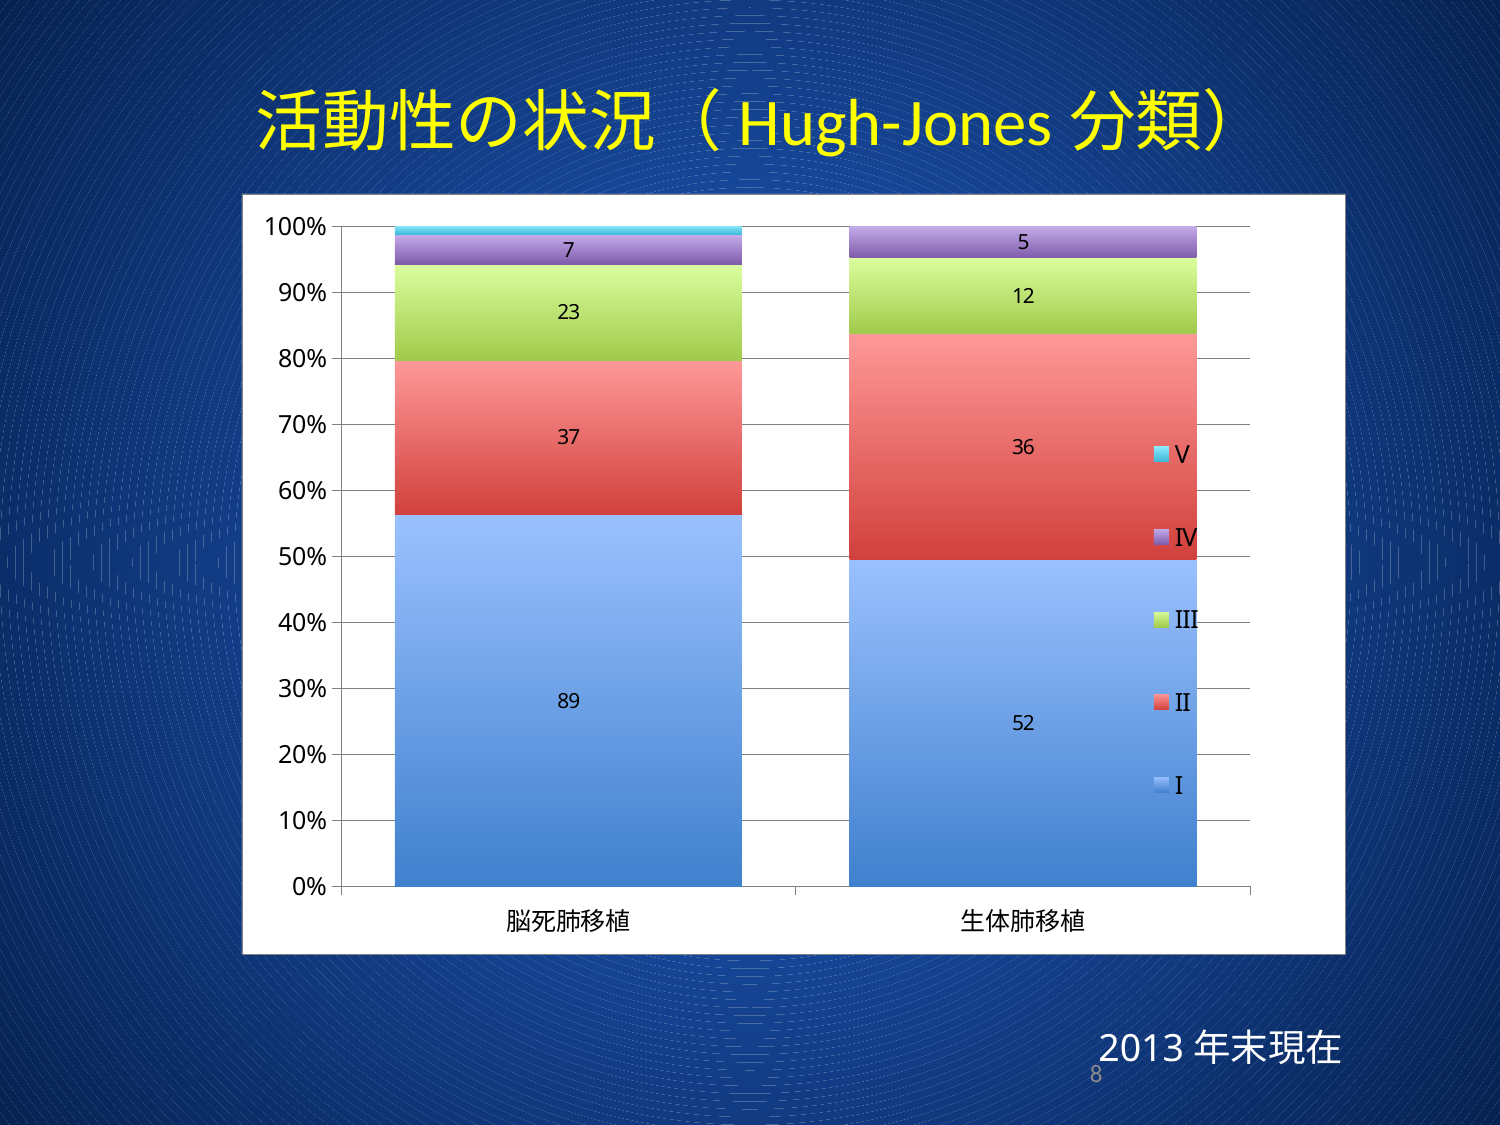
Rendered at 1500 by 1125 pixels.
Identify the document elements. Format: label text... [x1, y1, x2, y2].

text_box 活動性の状況（Hugh-Jones分類） [87, 24, 1438, 213]
text_box 8 [1074, 1042, 1426, 1103]
chart [241, 193, 1346, 955]
text_box 2013年末現在 [1083, 1016, 1341, 1078]
